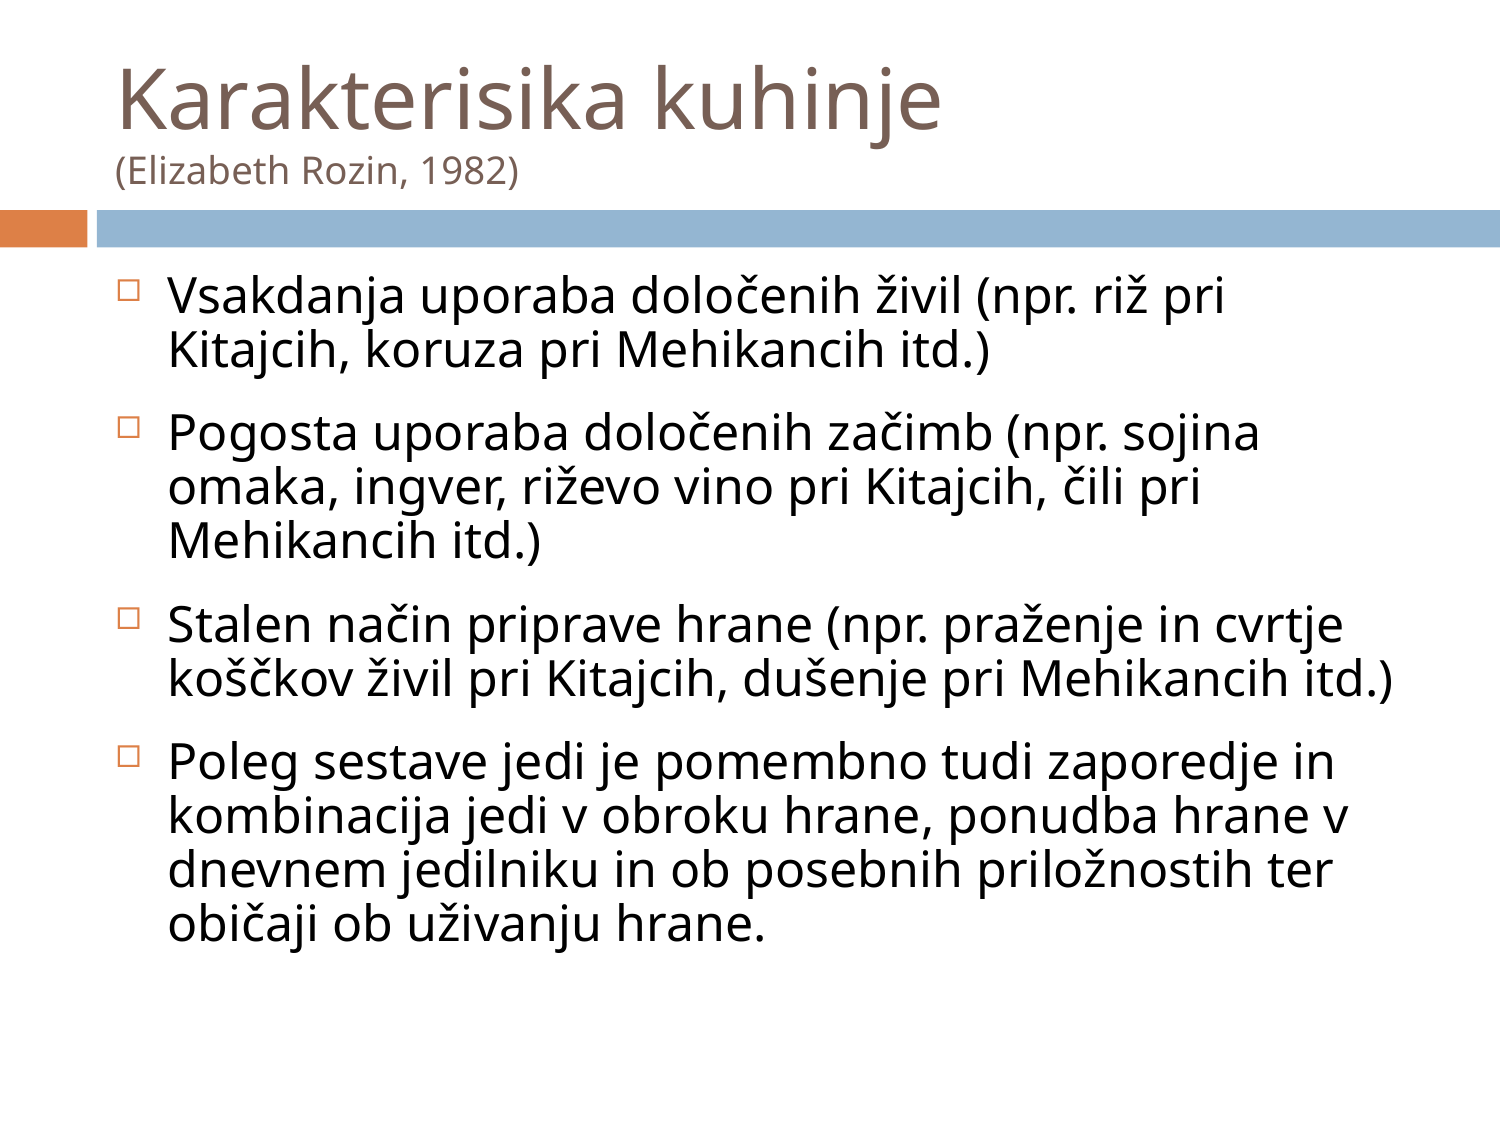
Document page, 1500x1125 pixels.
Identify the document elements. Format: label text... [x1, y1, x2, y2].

list Vsakdanja uporaba določenih živil (npr. riž pri Kitajcih, koruza pri Mehikancih itd.) Pogosta uporaba določenih začimb (npr. sojina omaka, ingver, riževo vino pri Kitajcih, čili pri Mehikancih itd.) Stalen način priprave hrane (npr. praženje in cvrtje koščkov živil pri Kitajcih, dušenje pri Mehikancih itd.) Poleg sestave jedi je pomembno tudi zaporedje in kombinacija jedi v obroku hrane, ponudba hrane v dnevnem jedilniku in ob posebnih priložnostih ter običaji ob uživanju hrane. [100, 262, 1438, 1000]
title Karakterisika kuhinje (Elizabeth Rozin, 1982) [100, 37, 1438, 200]
